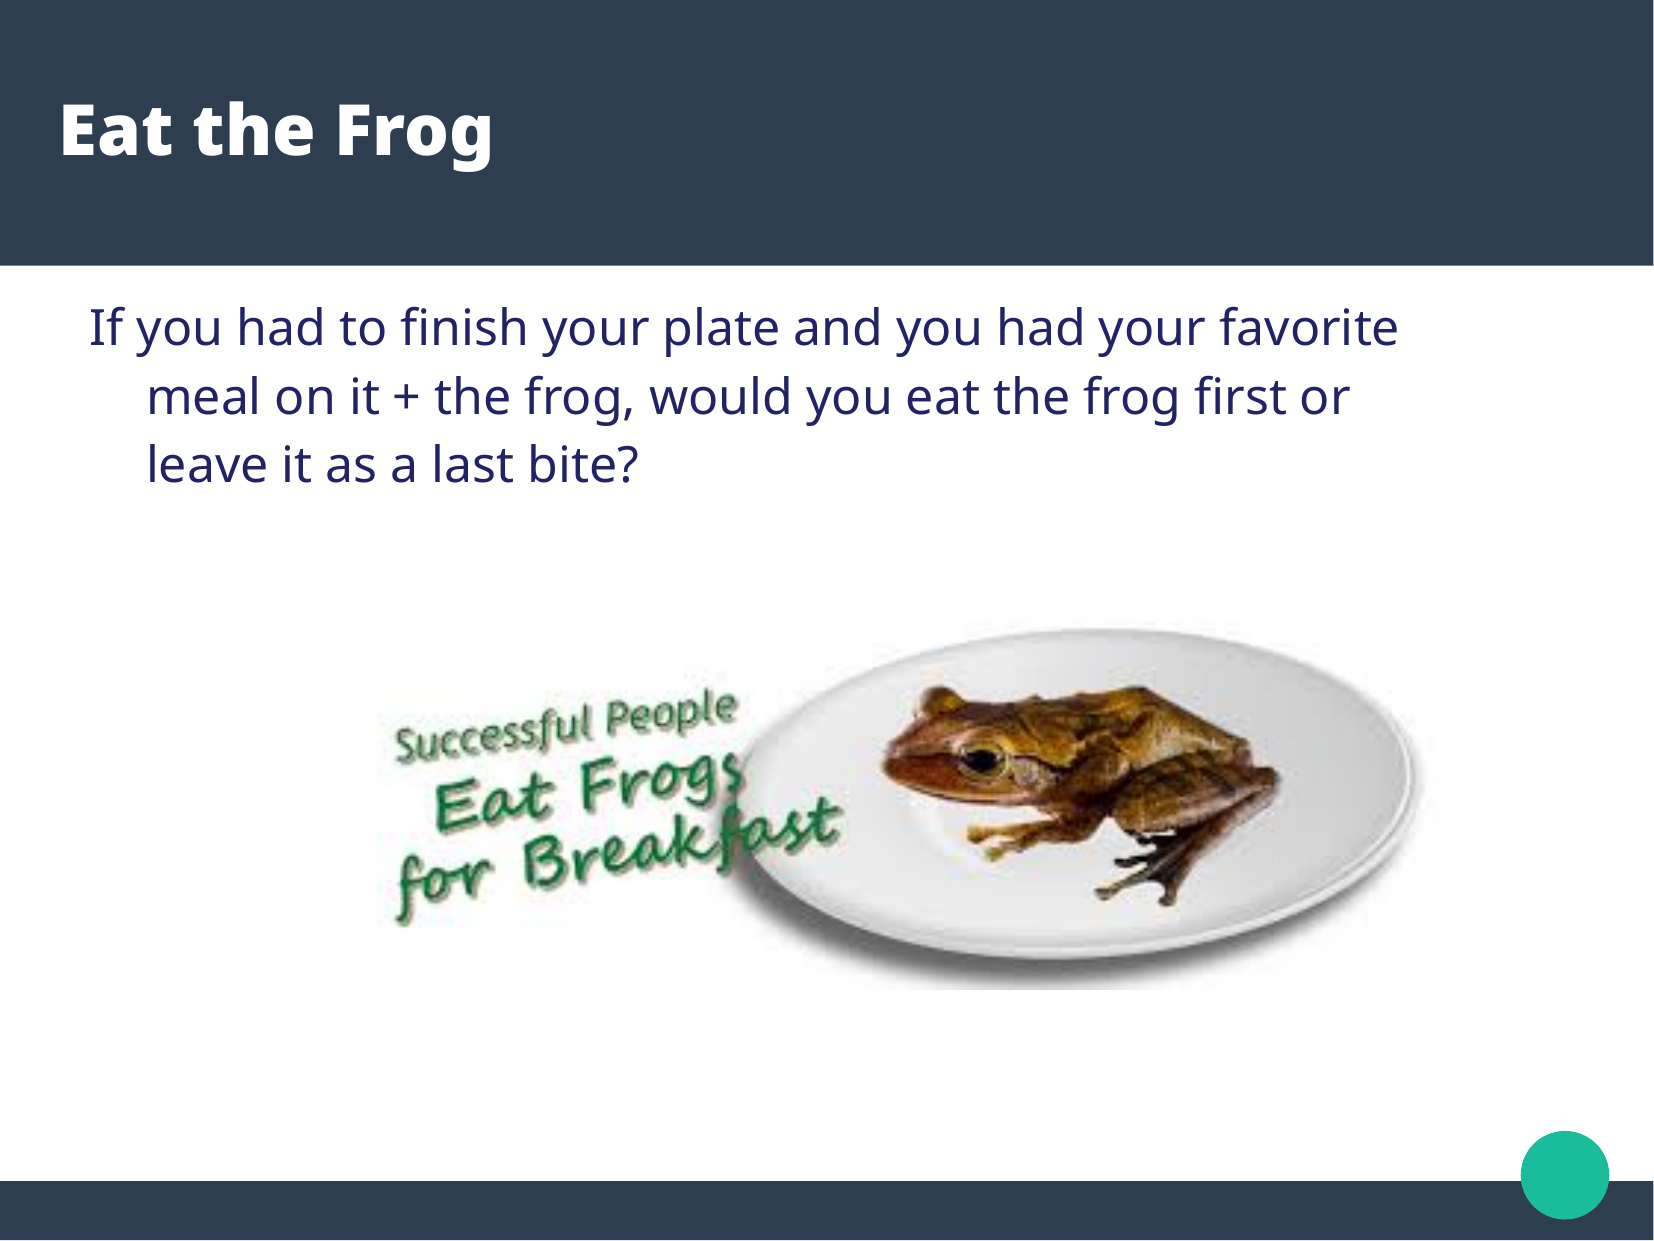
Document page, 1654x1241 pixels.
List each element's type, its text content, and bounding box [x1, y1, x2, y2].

text_box If you had to finish your plate and you had your favorite meal on it + the frog, would you eat the frog first or leave it as a last bite? [75, 285, 1486, 1021]
title Eat the Frog [59, 49, 1595, 207]
picture [331, 597, 1449, 991]
